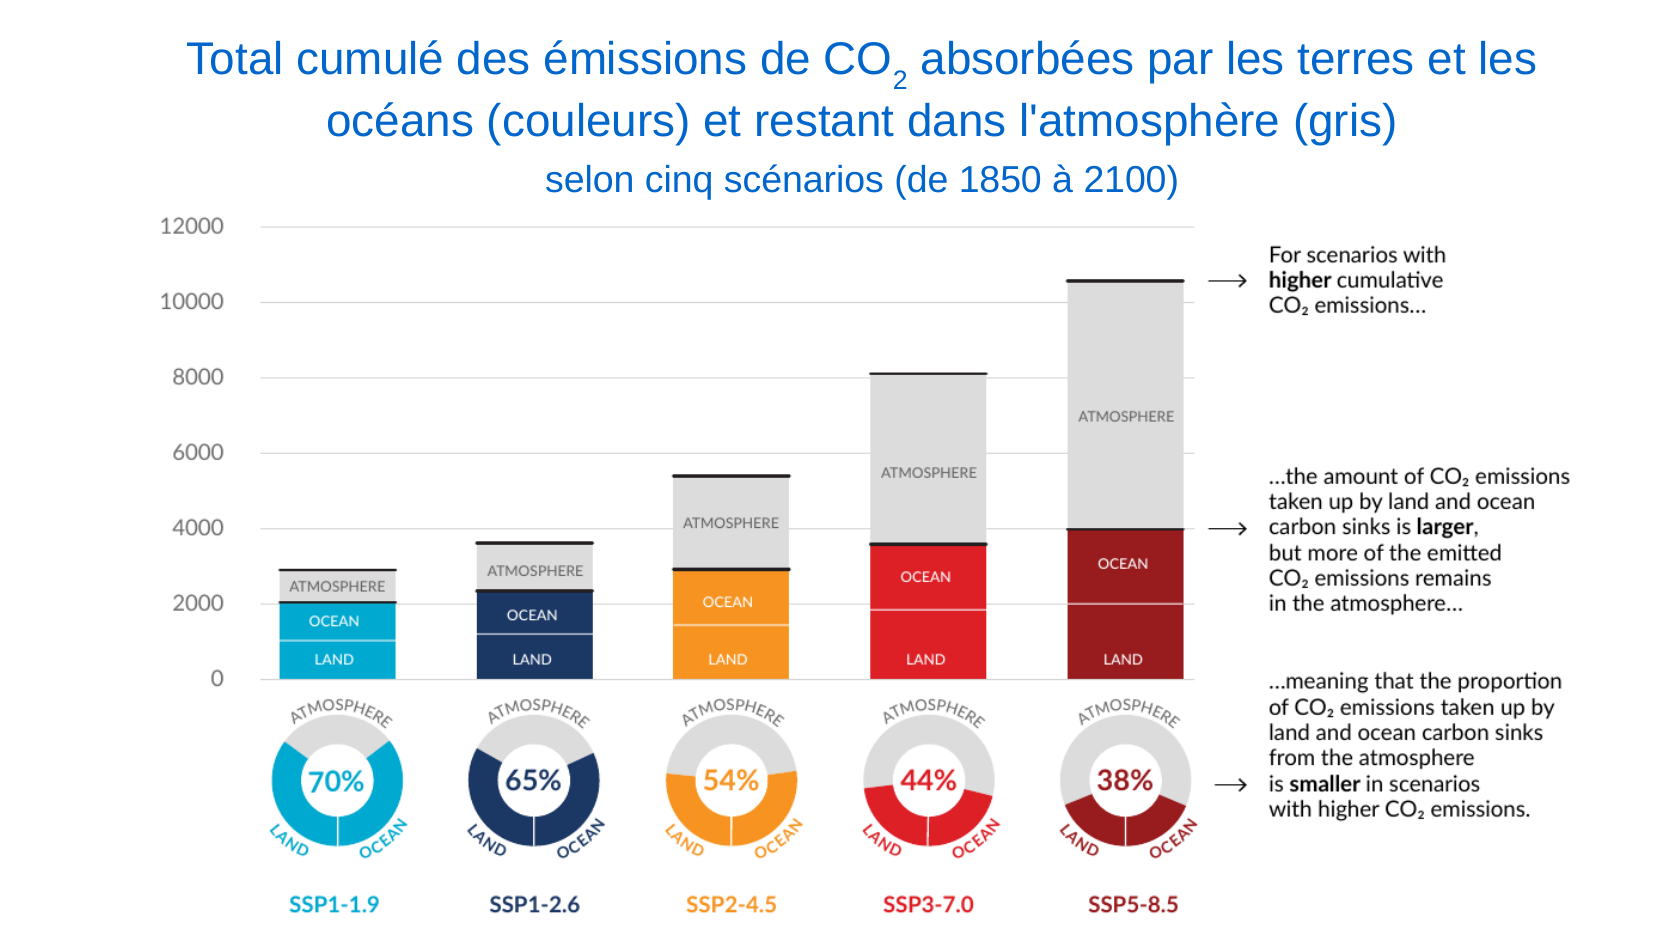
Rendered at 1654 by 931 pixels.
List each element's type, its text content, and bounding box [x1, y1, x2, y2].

text_box Total cumulé des émissions de CO2 absorbées par les terres et les océans (couleurs) et restant dans l'atmosphère (gris) selon cinq scénarios (de 1850 à 2100) [118, 25, 1607, 208]
picture [129, 208, 1595, 922]
